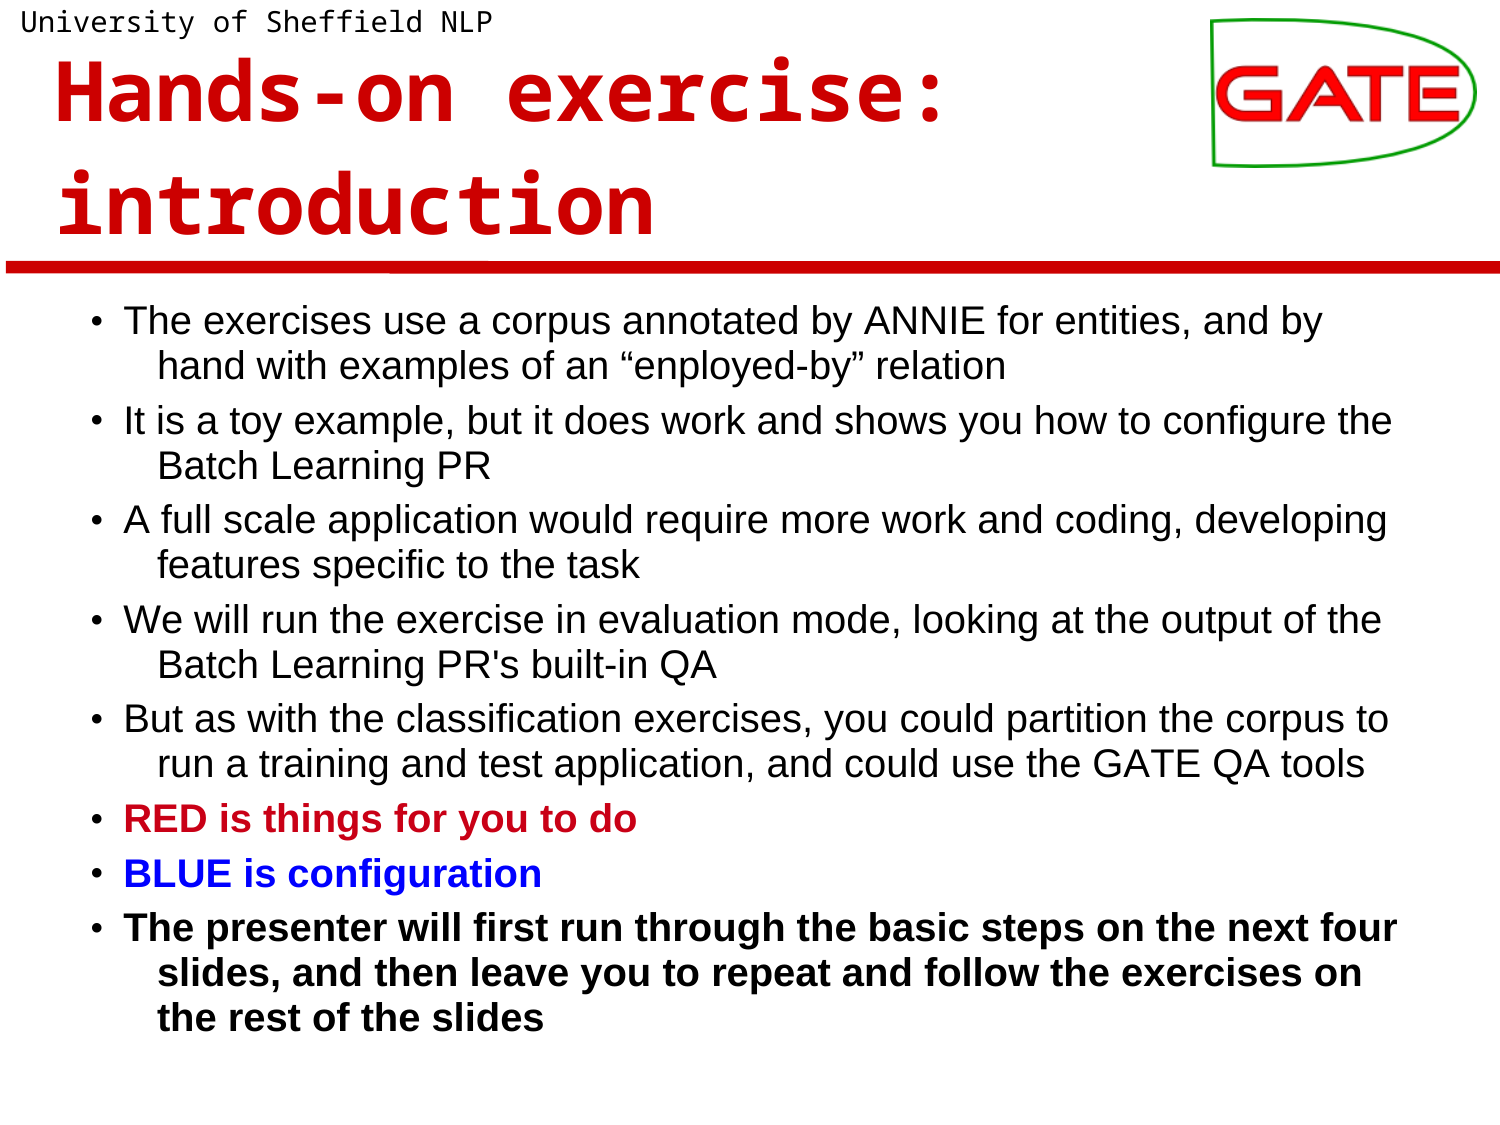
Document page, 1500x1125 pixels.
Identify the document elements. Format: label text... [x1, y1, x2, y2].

picture [1210, 18, 1477, 168]
list The exercises use a corpus annotated by ANNIE for entities, and by hand with examples of an “enployed-by” relation It is a toy example, but it does work and shows you how to configure the Batch Learning PR A full scale application would require more work and coding, developing features specific to the task We will run the exercise in evaluation mode, looking at the output of the Batch Learning PR's built-in QA But as with the classification exercises, you could partition the corpus to run a training and test application, and could use the GATE QA tools RED is things for you to do BLUE is configuration The presenter will first run through the basic steps on the next four slides, and then leave you to repeat and follow the exercises on the rest of the slides [74, 290, 1425, 1081]
title Hands-on exercise: introduction [41, 30, 1391, 262]
